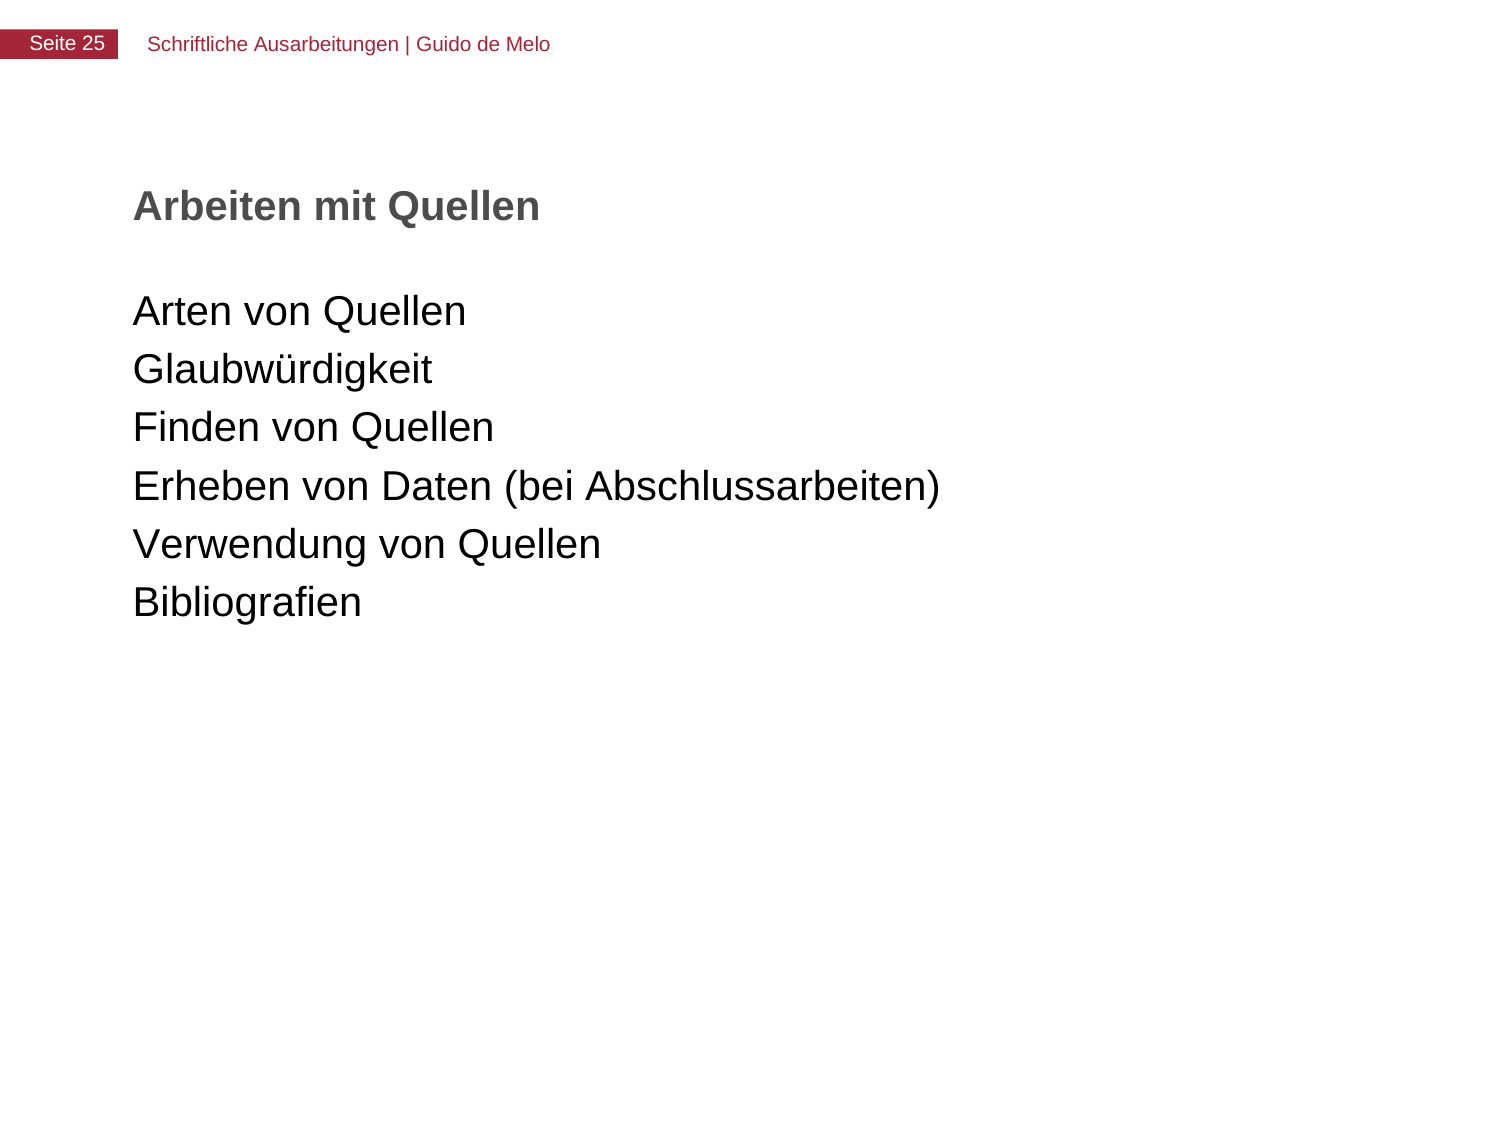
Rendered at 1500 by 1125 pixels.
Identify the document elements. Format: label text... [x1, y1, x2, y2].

title Arbeiten mit Quellen [132, 149, 1413, 258]
list Arten von Quellen Glaubwürdigkeit Finden von Quellen Erheben von Daten (bei Abschlussarbeiten) Verwendung von Quellen Bibliografien [132, 287, 1371, 888]
